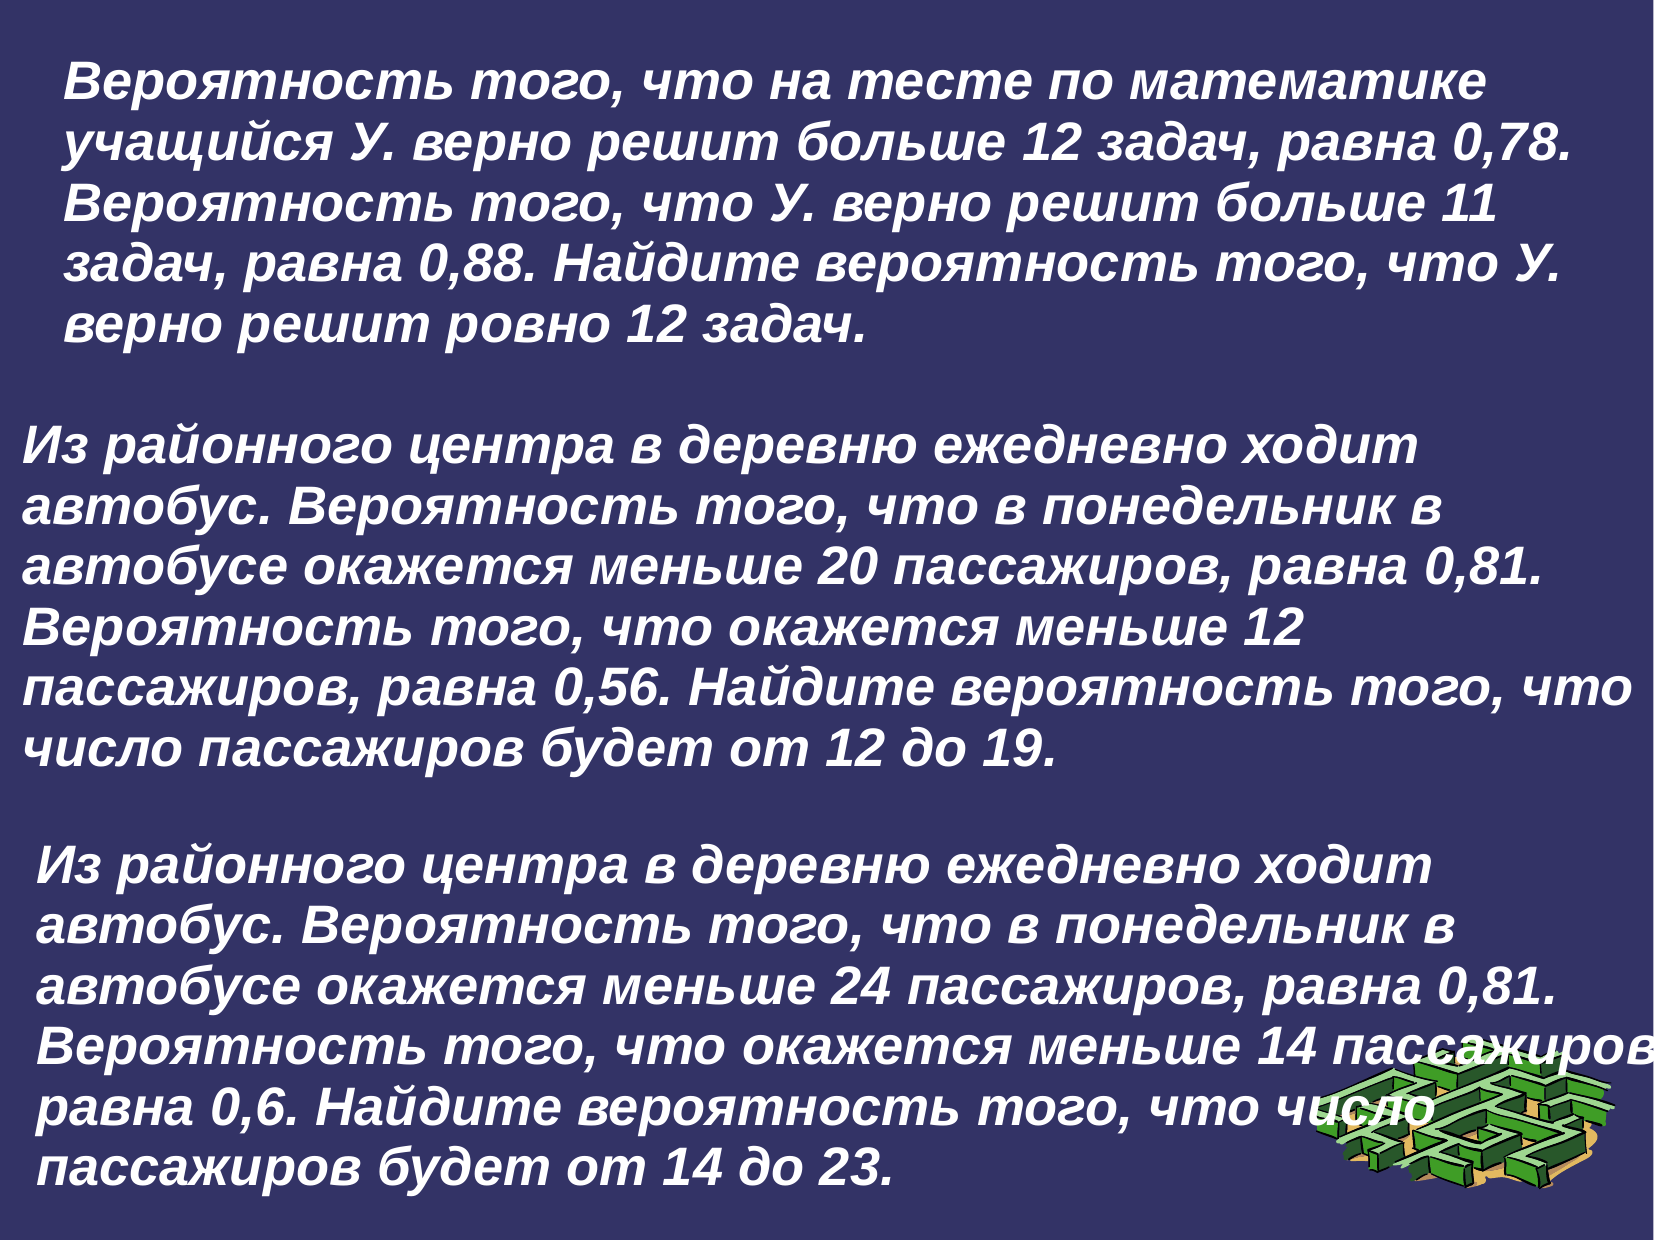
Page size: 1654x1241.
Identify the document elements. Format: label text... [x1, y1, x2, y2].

text_box Из районного центра в деревню ежедневно ходит автобус. Вероятность того, что в понедельник в автобусе окажется меньше 20 пассажиров, равна 0,81. Вероятность того, что окажется меньше 12 пассажиров, равна 0,56. Найдите вероятность того, что число пассажиров будет от 12 до 19. [7, 407, 1654, 792]
text_box Вероятность того, что на тесте по математике учащийся У. верно решит больше 12 задач, равна 0,78. Вероятность того, что У. верно решит больше 11 задач, равна 0,88. Найдите вероятность того, что У. верно решит ровно 12 задач. [48, 43, 1654, 367]
text_box Из районного центра в деревню ежедневно ходит автобус. Вероятность того, что в понедельник в автобусе окажется меньше 24 пассажиров, равна 0,81. Вероятность того, что окажется меньше 14 пассажиров, равна 0,6. Найдите вероятность того, что число пассажиров будет от 14 до 23. [21, 826, 1654, 1211]
